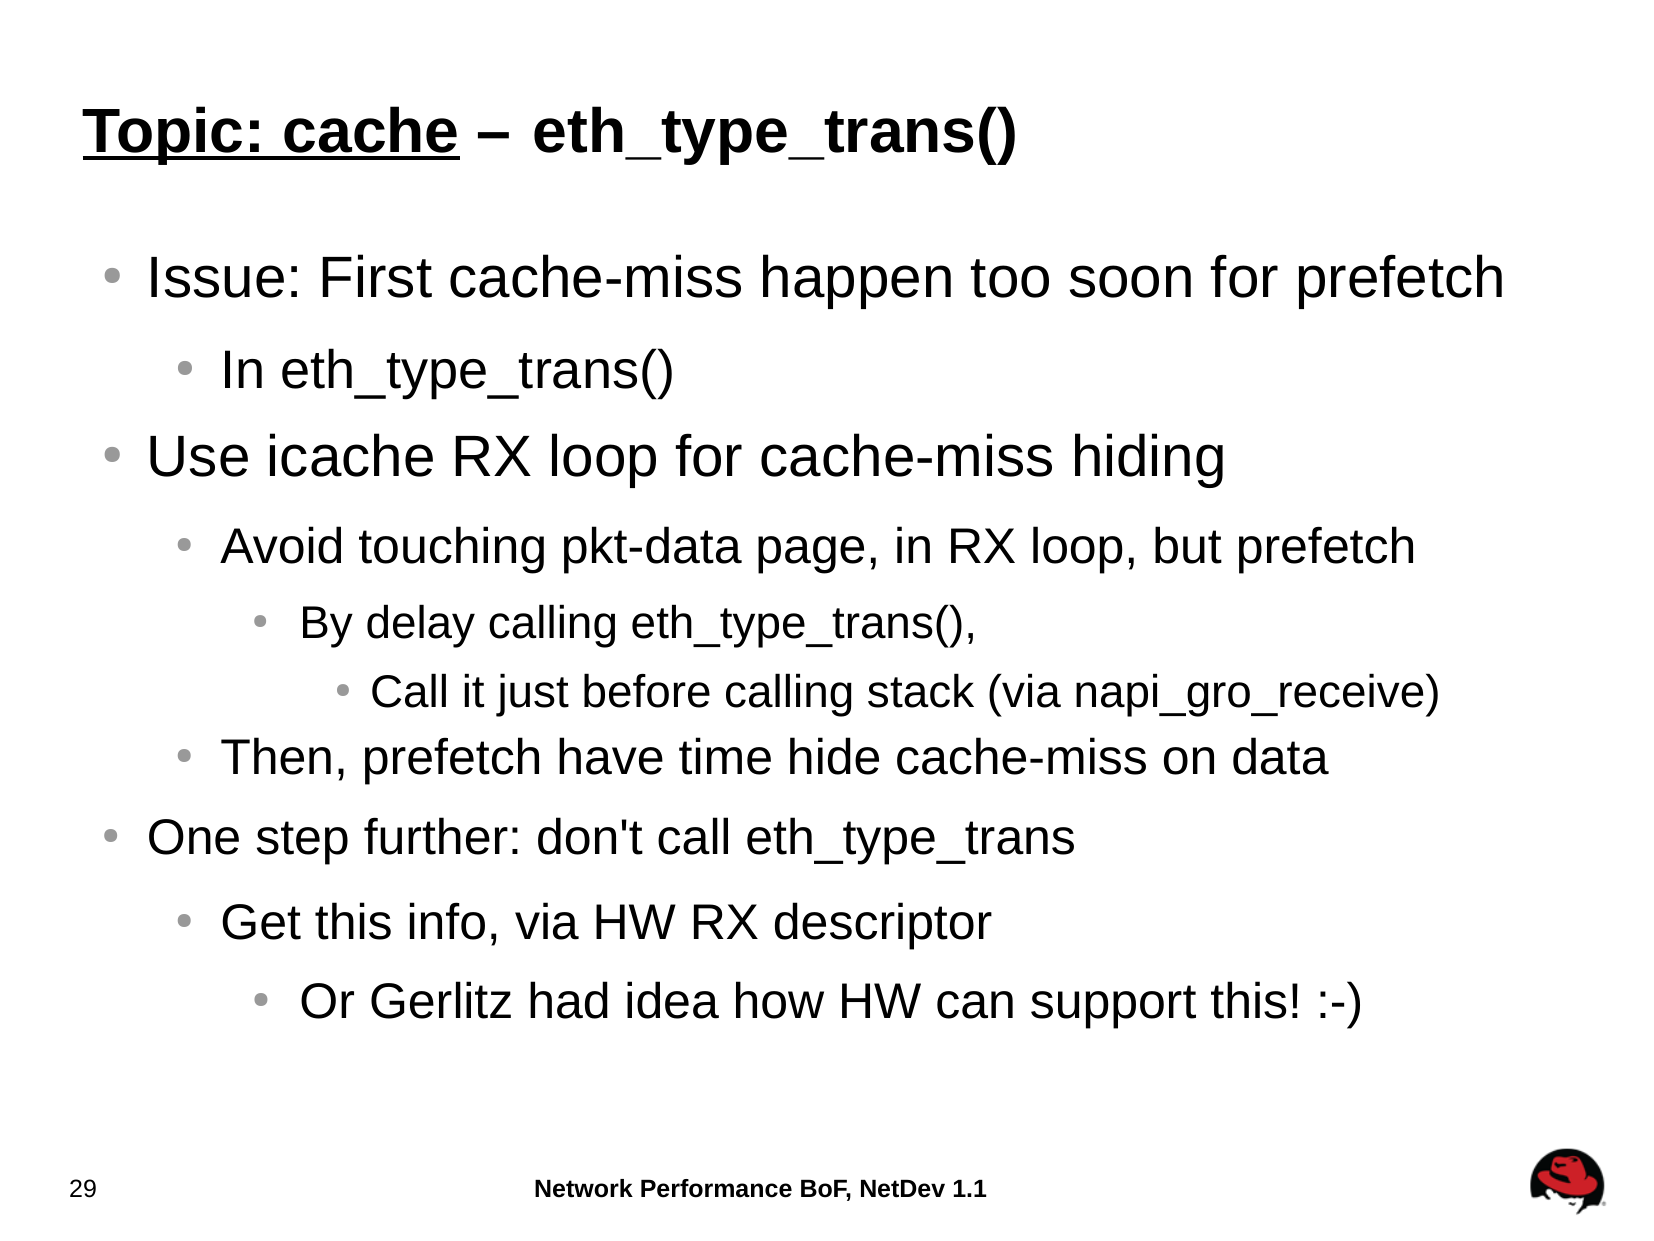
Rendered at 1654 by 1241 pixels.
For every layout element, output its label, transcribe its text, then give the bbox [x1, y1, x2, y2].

list Issue: First cache-miss happen too soon for prefetch In eth_type_trans() Use icache RX loop for cache-miss hiding Avoid touching pkt-data page, in RX loop, but prefetch By delay calling eth_type_trans(), Call it just before calling stack (via napi_gro_receive) Then, prefetch have time hide cache-miss on data One step further: don't call eth_type_trans Get this info, via HW RX descriptor Or Gerlitz had idea how HW can support this! :-) [86, 244, 1575, 1039]
title Topic: cache – eth_type_trans() [82, 37, 1571, 226]
picture [1529, 1146, 1612, 1224]
